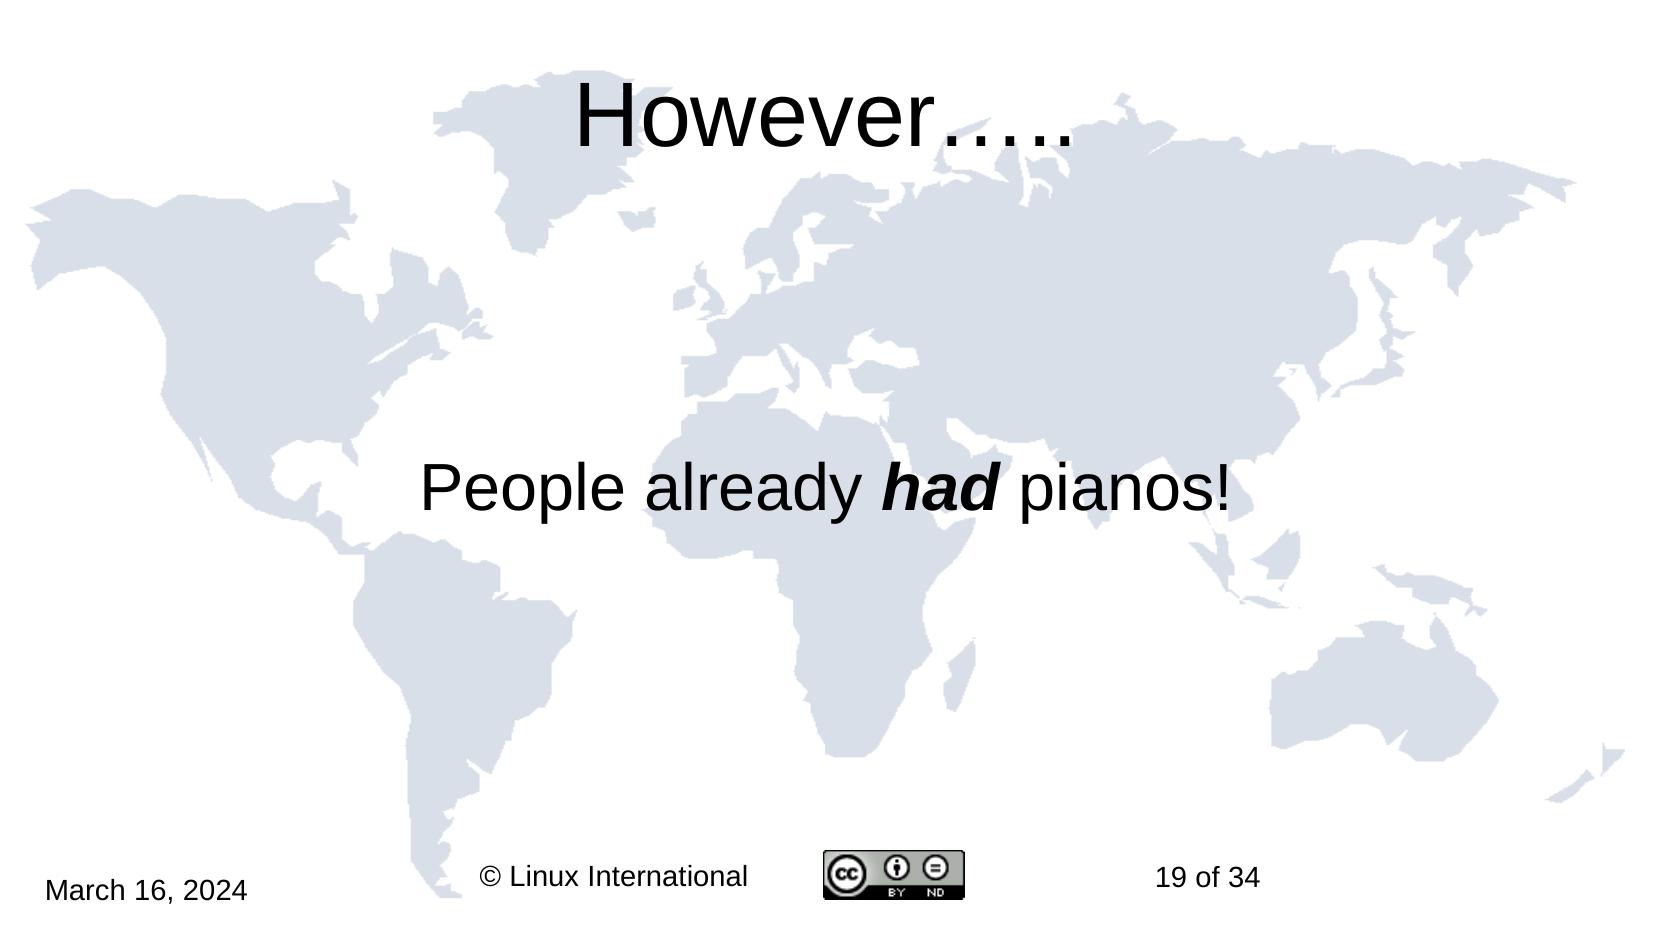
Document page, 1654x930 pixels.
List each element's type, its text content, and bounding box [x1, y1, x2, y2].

picture [0, 0, 1654, 930]
subtitle People already had pianos! [82, 217, 1571, 757]
title However….. [82, 36, 1571, 193]
